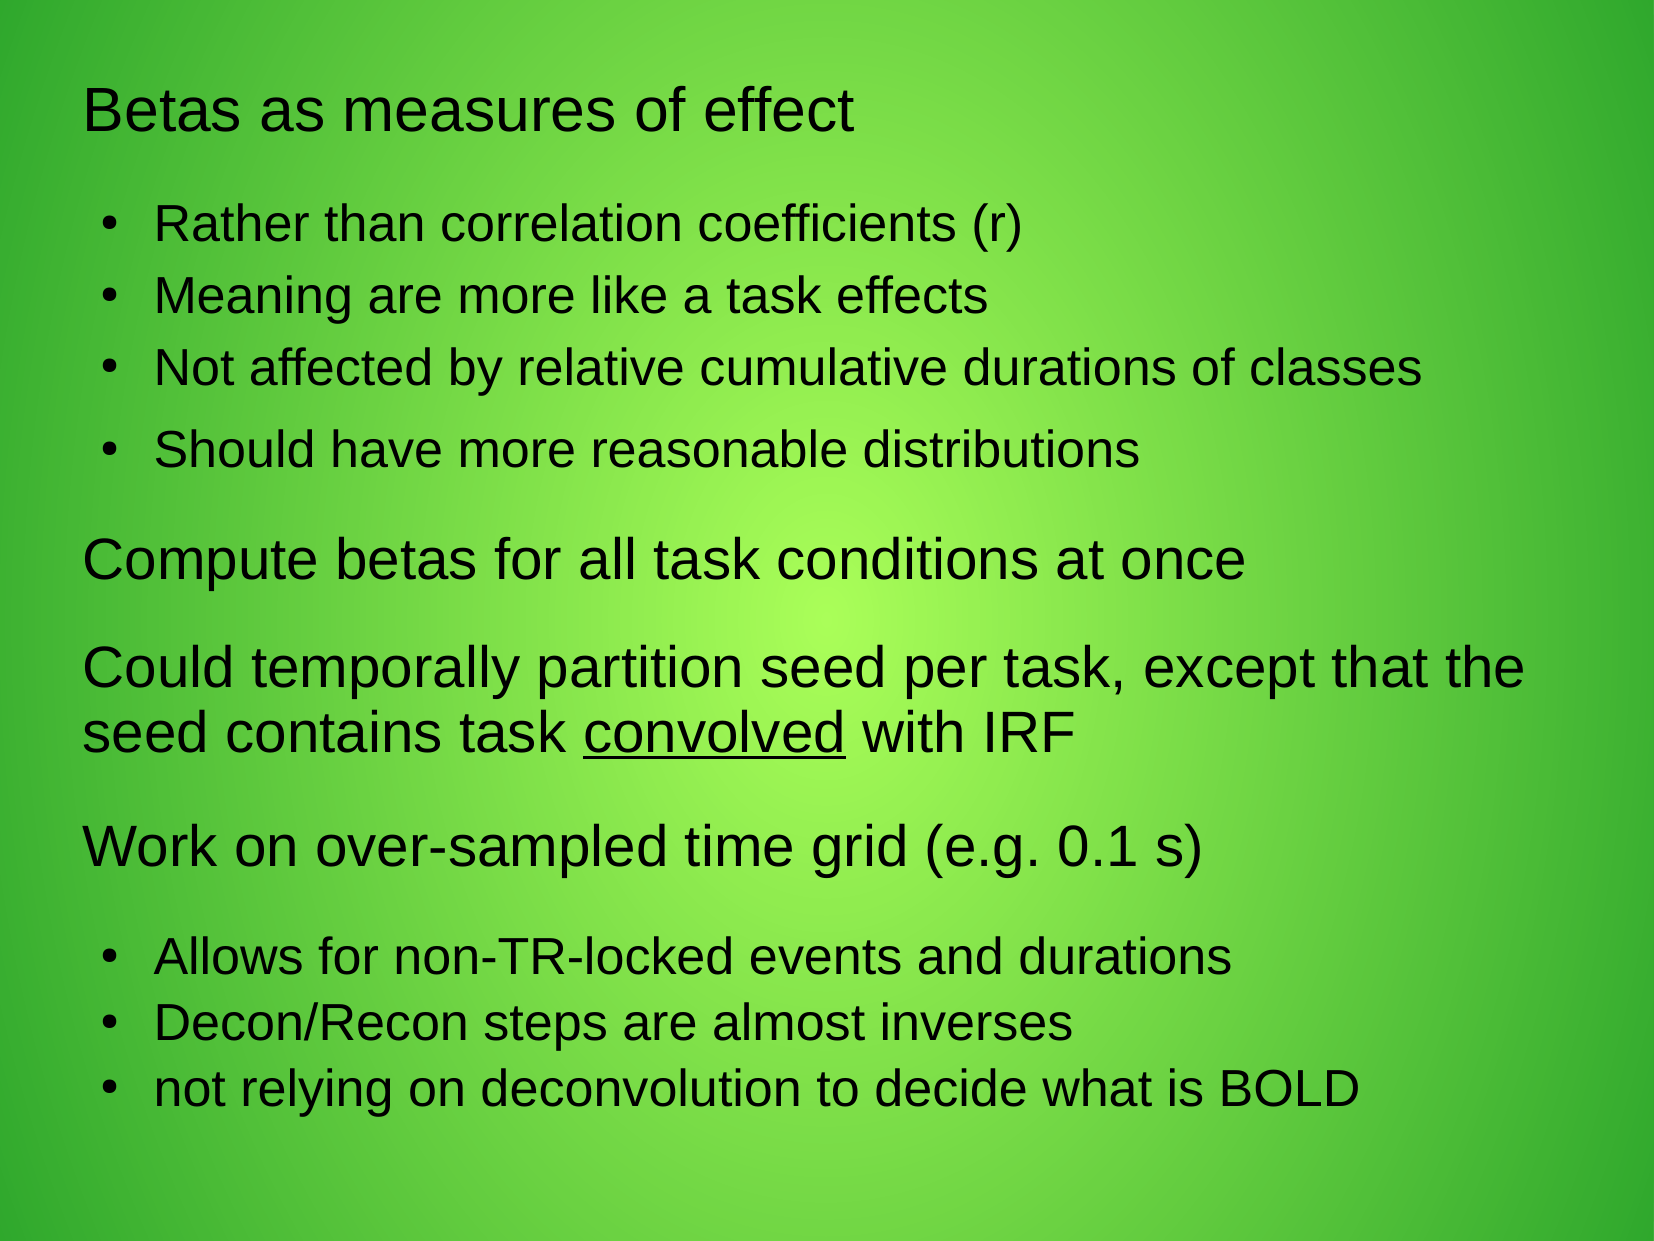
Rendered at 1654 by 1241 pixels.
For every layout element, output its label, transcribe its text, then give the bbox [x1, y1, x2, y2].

list Betas as measures of effect Rather than correlation coefficients (r) Meaning are more like a task effects Not affected by relative cumulative durations of classes Should have more reasonable distributions Compute betas for all task conditions at once Could temporally partition seed per task, except that the seed contains task convolved with IRF Work on over-sampled time grid (e.g. 0.1 s) Allows for non-TR-locked events and durations Decon/Recon steps are almost inverses not relying on deconvolution to decide what is BOLD [82, 75, 1571, 1201]
